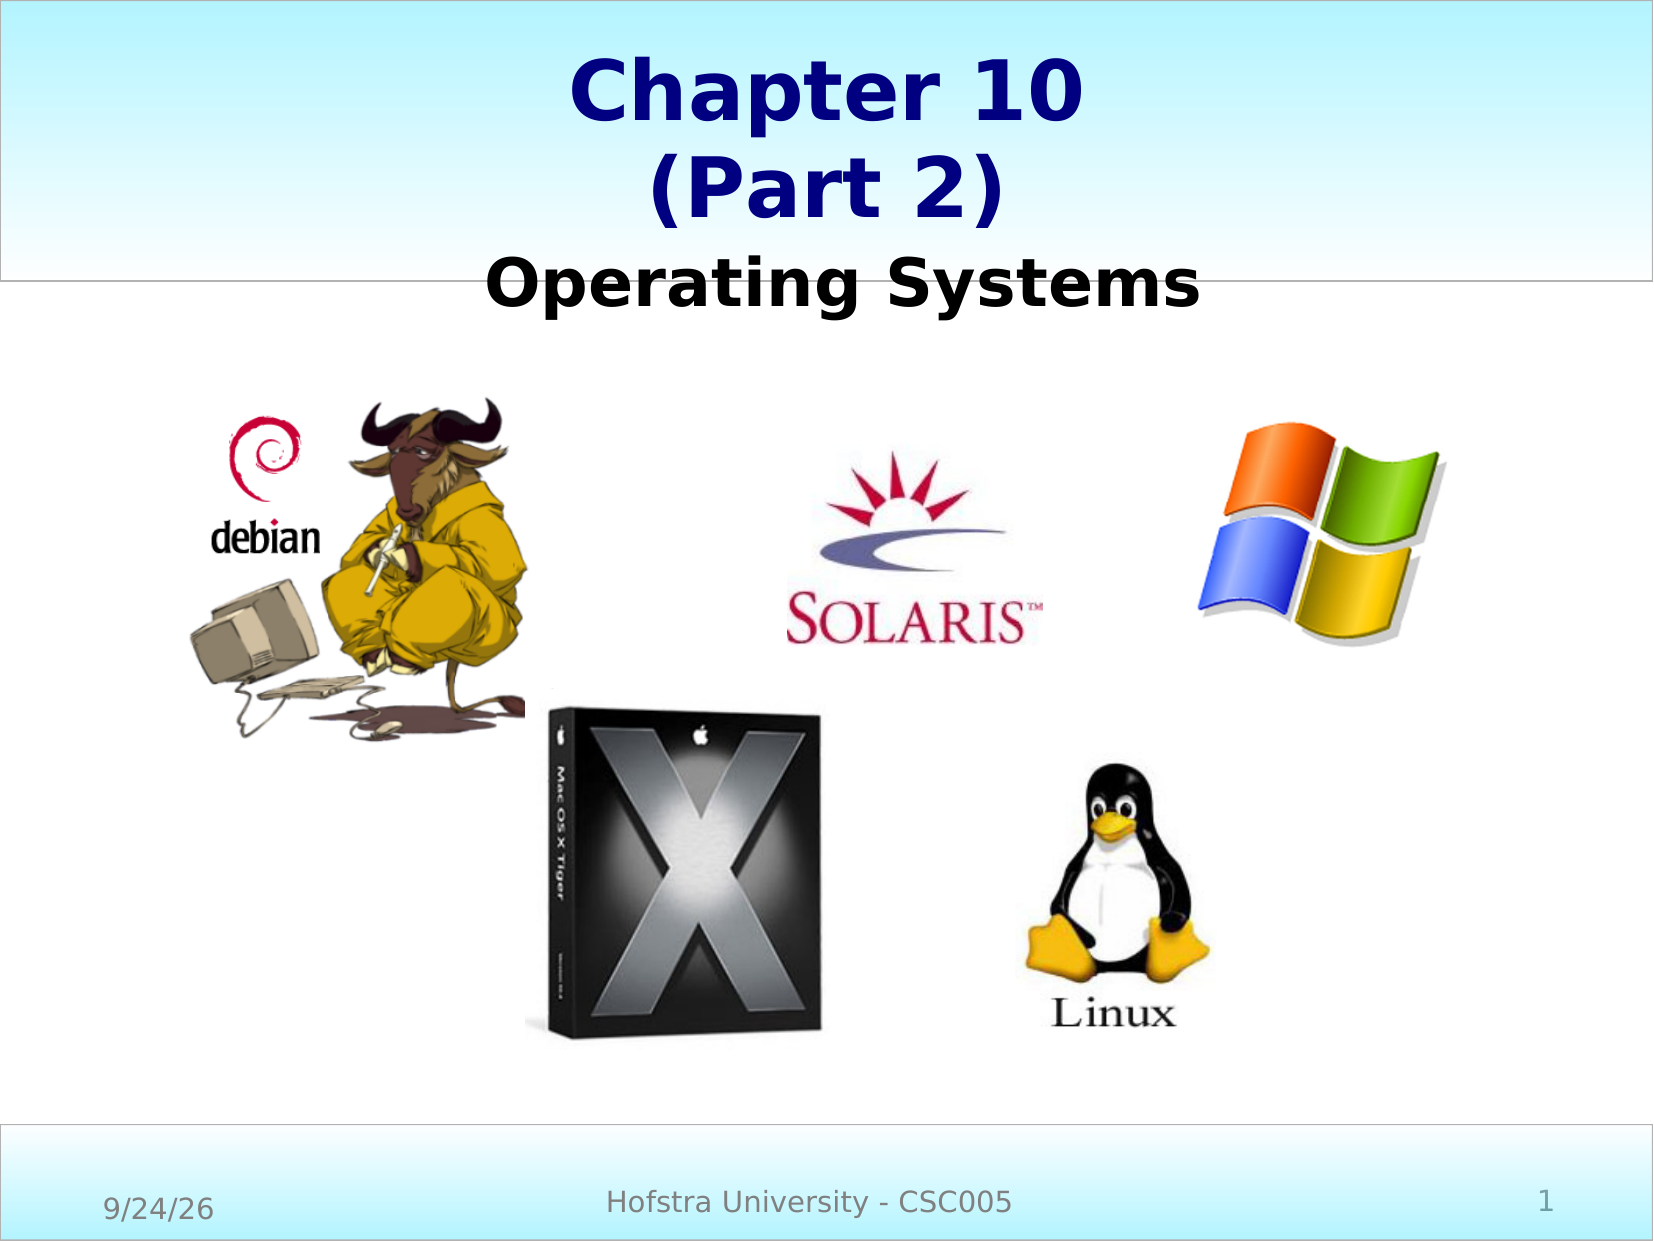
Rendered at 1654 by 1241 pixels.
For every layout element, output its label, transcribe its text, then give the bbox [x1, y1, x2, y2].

title Chapter 10 (Part 2) [78, 42, 1576, 191]
picture [787, 420, 1043, 676]
picture [150, 389, 843, 1051]
subtitle Operating Systems [37, 191, 1576, 376]
picture [1135, 405, 1501, 676]
picture [928, 703, 1279, 1051]
